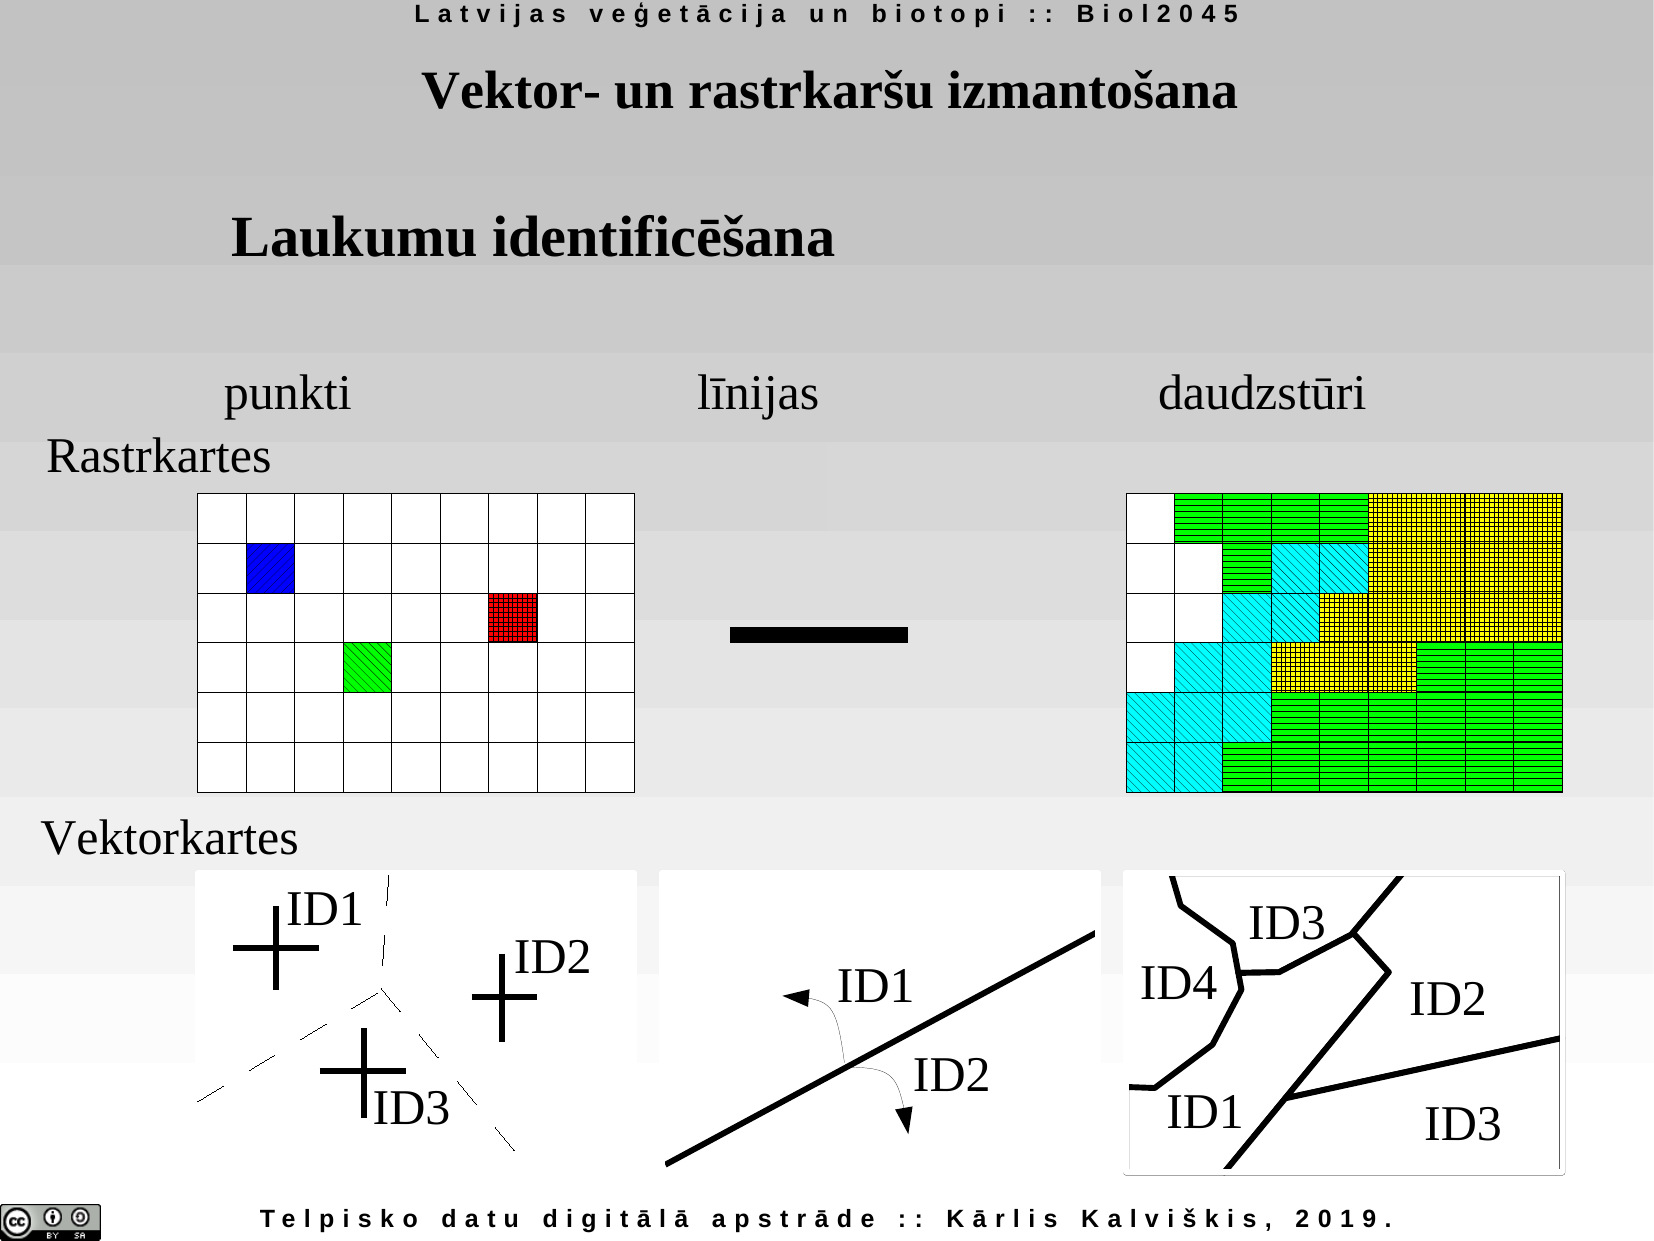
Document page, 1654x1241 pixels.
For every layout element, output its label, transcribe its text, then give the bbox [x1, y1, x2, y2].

text_box ID1 [286, 880, 365, 937]
text_box Vektorkartes [40, 809, 300, 866]
text_box [197, 873, 635, 1173]
text_box ID3 [1424, 1095, 1503, 1151]
title Vektor- un rastrkaršu izmantošana [34, 61, 1626, 222]
text_box līnijas [697, 364, 956, 429]
text_box [1126, 493, 1563, 793]
text_box [665, 876, 1095, 1160]
text_box ID1 [1166, 1084, 1245, 1140]
text_box ID2 [1409, 971, 1488, 1027]
text_box Laukumu identificēšana [231, 204, 837, 269]
text_box ID3 [1172, 876, 1399, 972]
picture [0, 0, 1654, 1241]
text_box [665, 938, 1095, 1169]
text_box ID1 [836, 958, 915, 1014]
text_box ID2 [513, 928, 592, 985]
text_box Rastrkartes [46, 427, 272, 483]
text_box daudzstūri [1158, 364, 1465, 429]
text_box [730, 627, 908, 643]
text_box punkti [223, 364, 494, 432]
text_box ID2 [912, 1046, 991, 1102]
text_box [1129, 876, 1560, 1169]
text_box [197, 493, 635, 793]
text_box ID3 [372, 1079, 451, 1135]
text_box ID4 [1139, 955, 1218, 1011]
